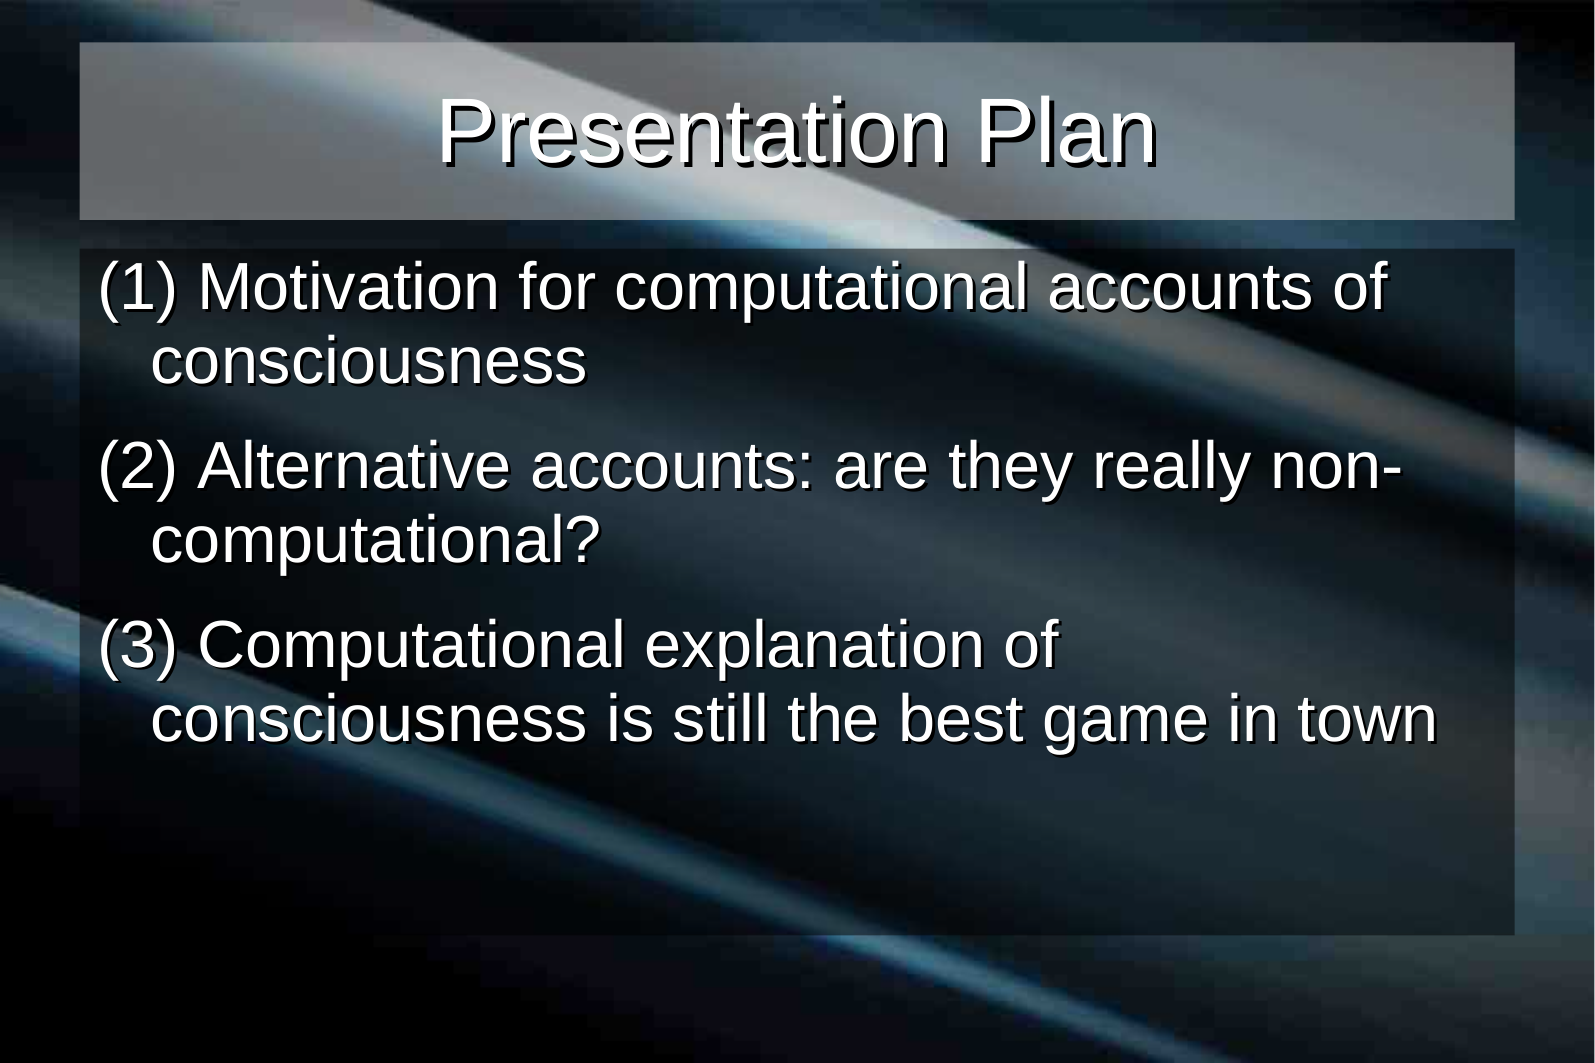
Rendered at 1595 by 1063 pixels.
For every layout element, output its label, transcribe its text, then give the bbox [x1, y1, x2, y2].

title Presentation Plan [79, 42, 1515, 220]
list Motivation for computational accounts of consciousness Alternative accounts: are they really non-computational? Computational explanation of consciousness is still the best game in town [79, 248, 1515, 936]
picture [0, 0, 1595, 1063]
